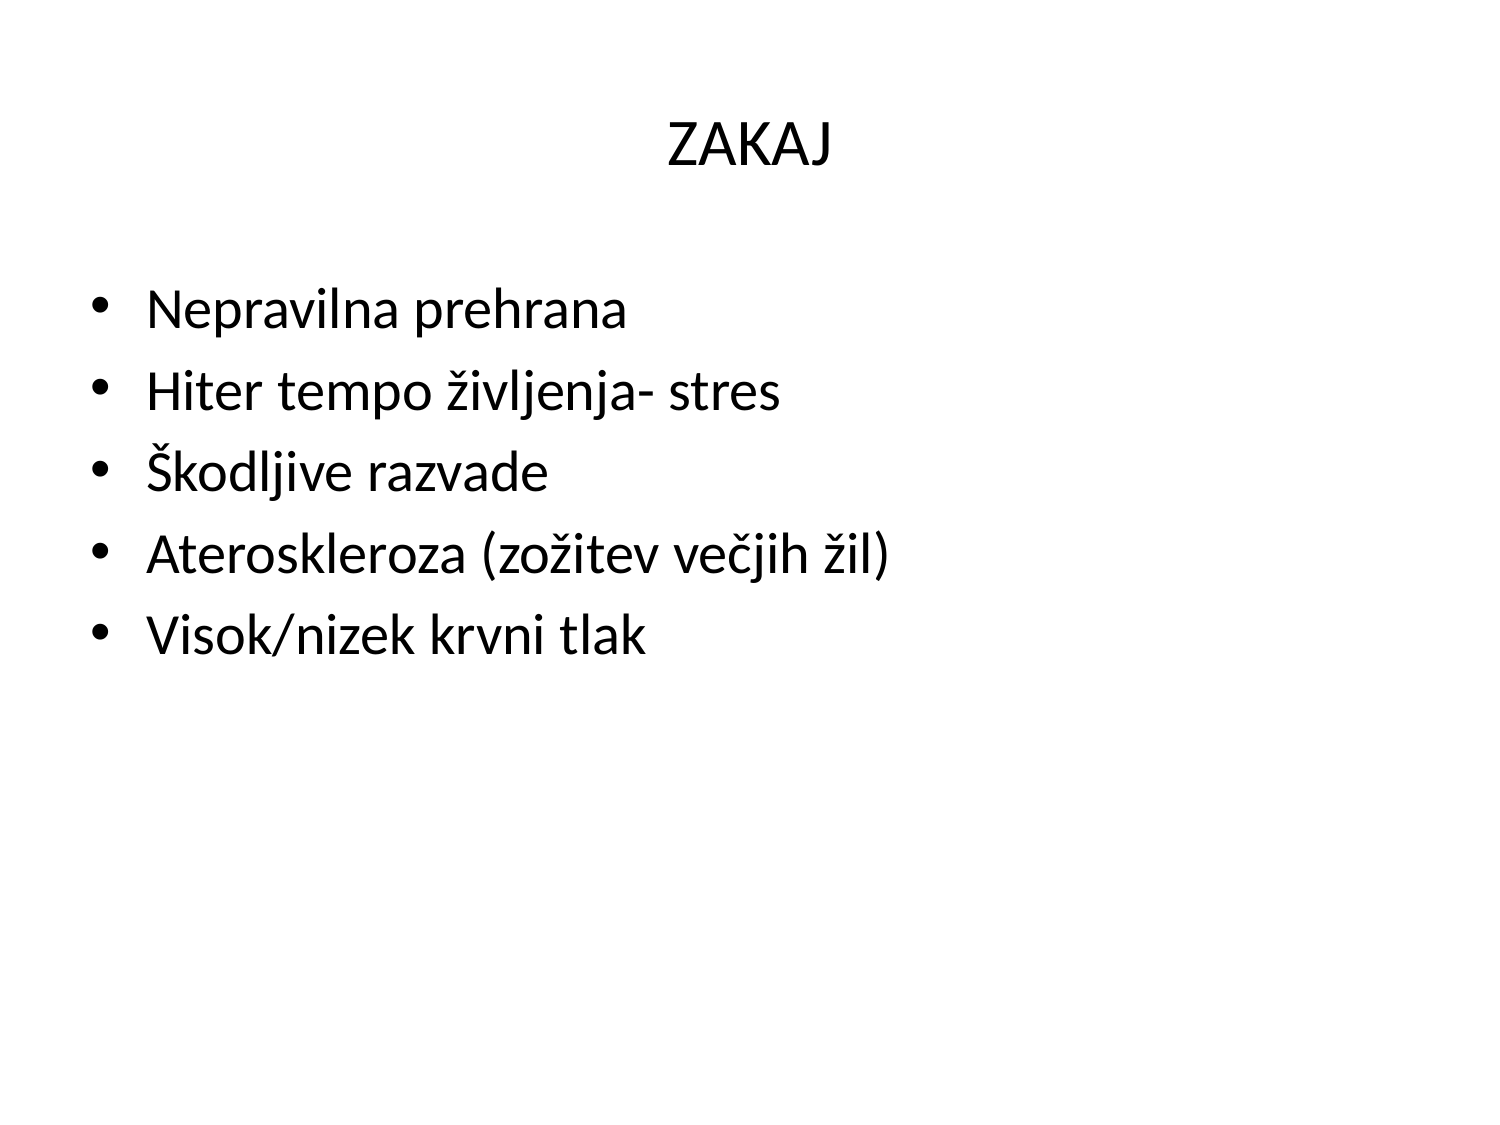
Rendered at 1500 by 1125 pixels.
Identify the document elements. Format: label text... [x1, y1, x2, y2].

title ZAKAJ [75, 45, 1425, 233]
list Nepravilna prehrana Hiter tempo življenja- stres Škodljive razvade Ateroskleroza (zožitev večjih žil) Visok/nizek krvni tlak [75, 262, 1425, 1005]
